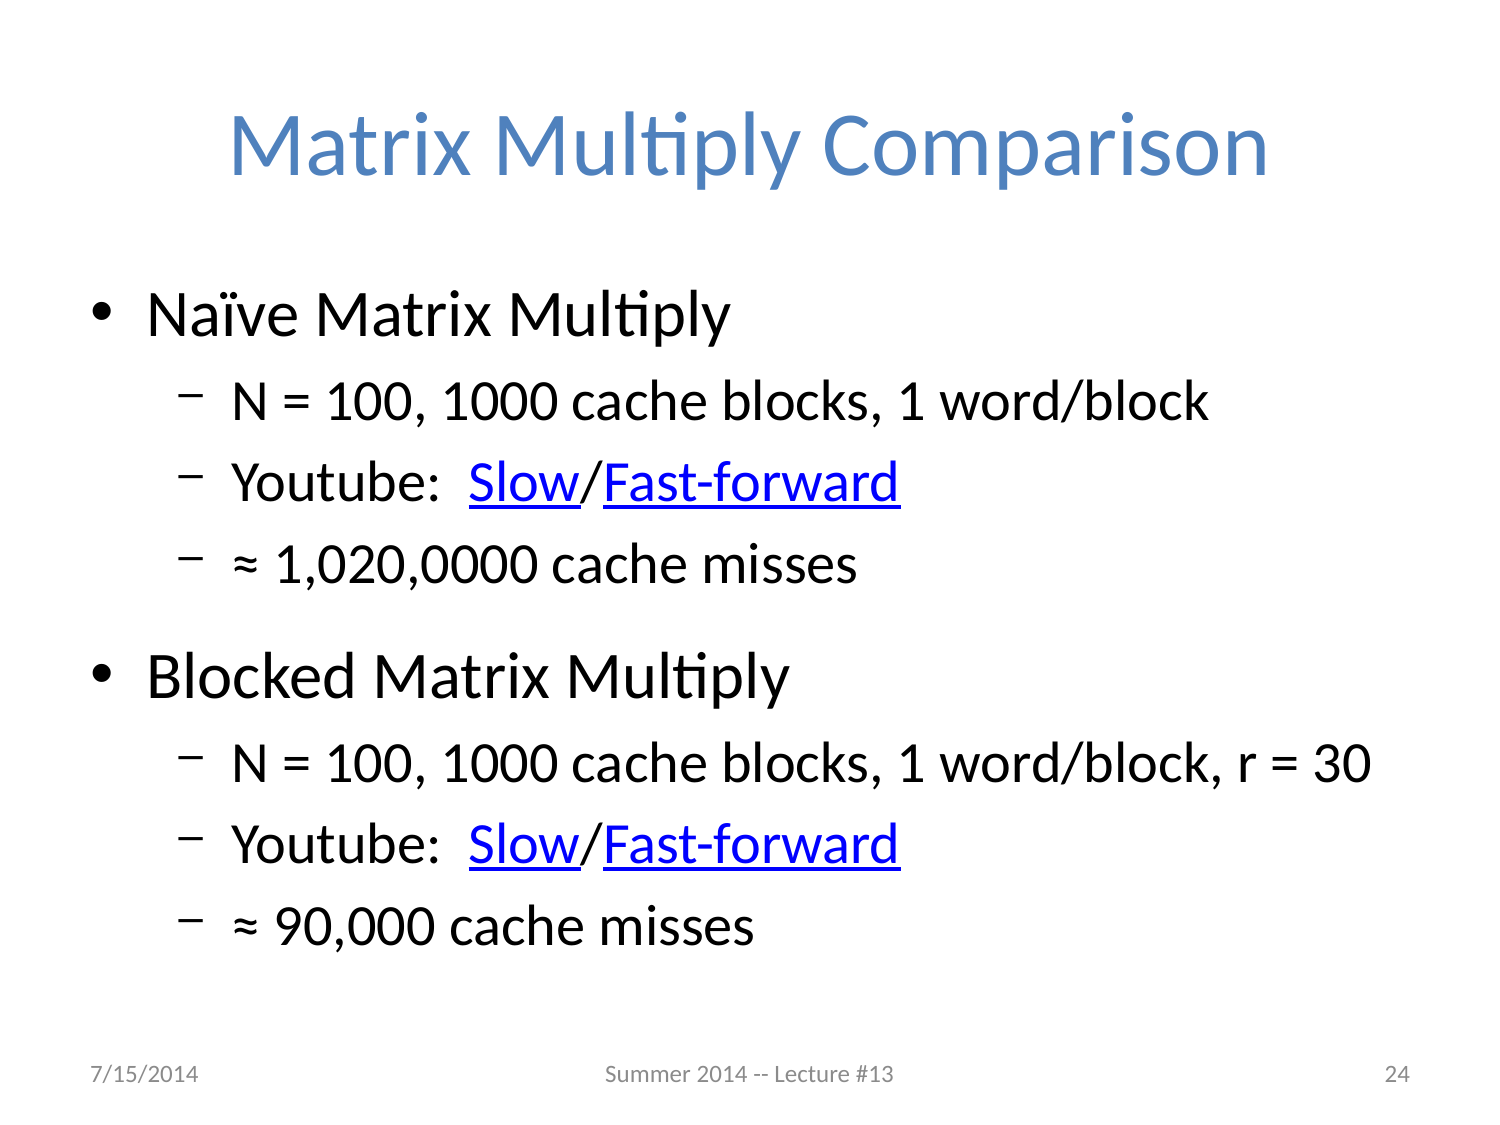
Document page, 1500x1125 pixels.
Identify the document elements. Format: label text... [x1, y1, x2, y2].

footer Summer 2014 -- Lecture #13 [512, 1042, 988, 1103]
slide_number 7/15/2014 [75, 1042, 425, 1103]
list Naïve Matrix Multiply N = 100, 1000 cache blocks, 1 word/block Youtube: Slow/Fast-forward ≈ 1,020,0000 cache misses Blocked Matrix Multiply N = 100, 1000 cache blocks, 1 word/block, r = 30 Youtube: Slow/Fast-forward ≈ 90,000 cache misses [75, 262, 1425, 1073]
slide_number <number> [1074, 1042, 1425, 1103]
title Matrix Multiply Comparison [75, 45, 1425, 233]
